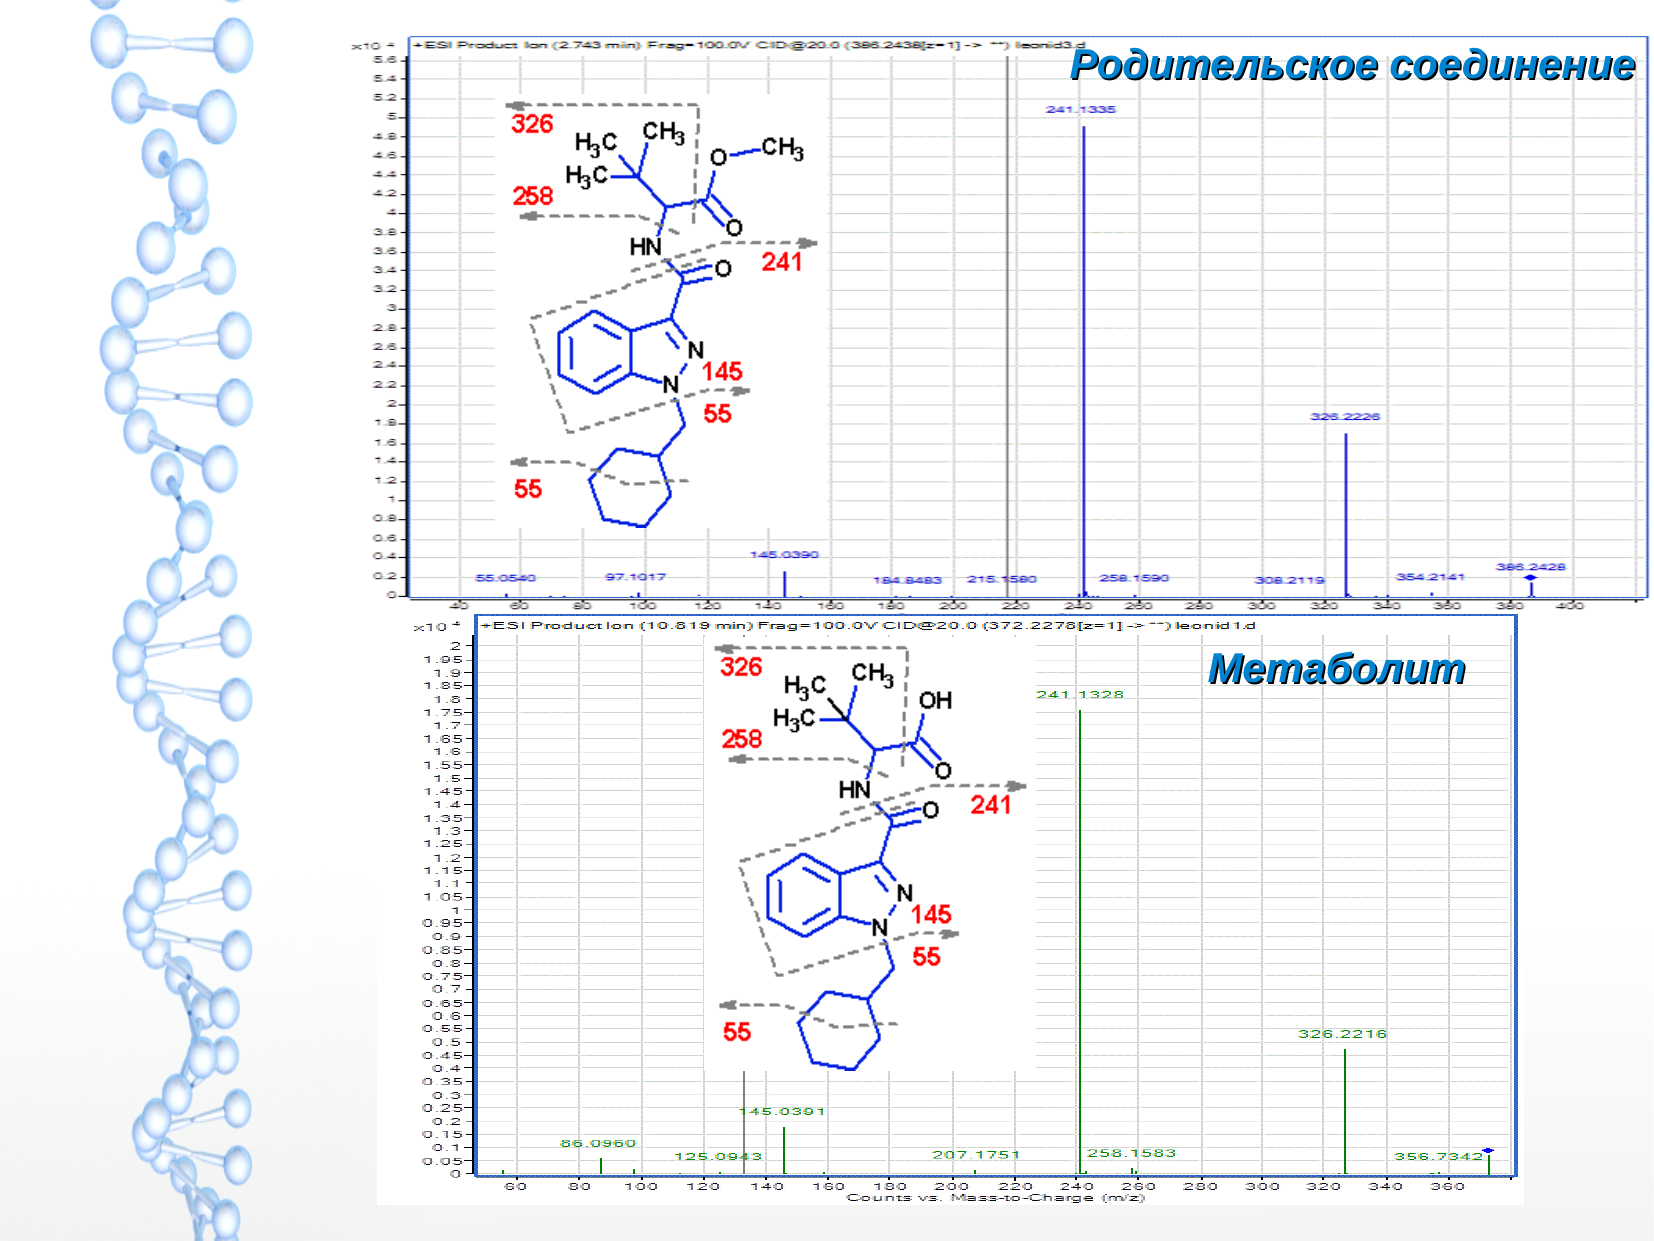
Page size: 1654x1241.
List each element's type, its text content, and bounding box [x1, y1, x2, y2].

picture [0, 0, 1654, 1241]
text_box Метаболит [1192, 637, 1481, 700]
text_box Родительское соединение [1054, 33, 1651, 95]
